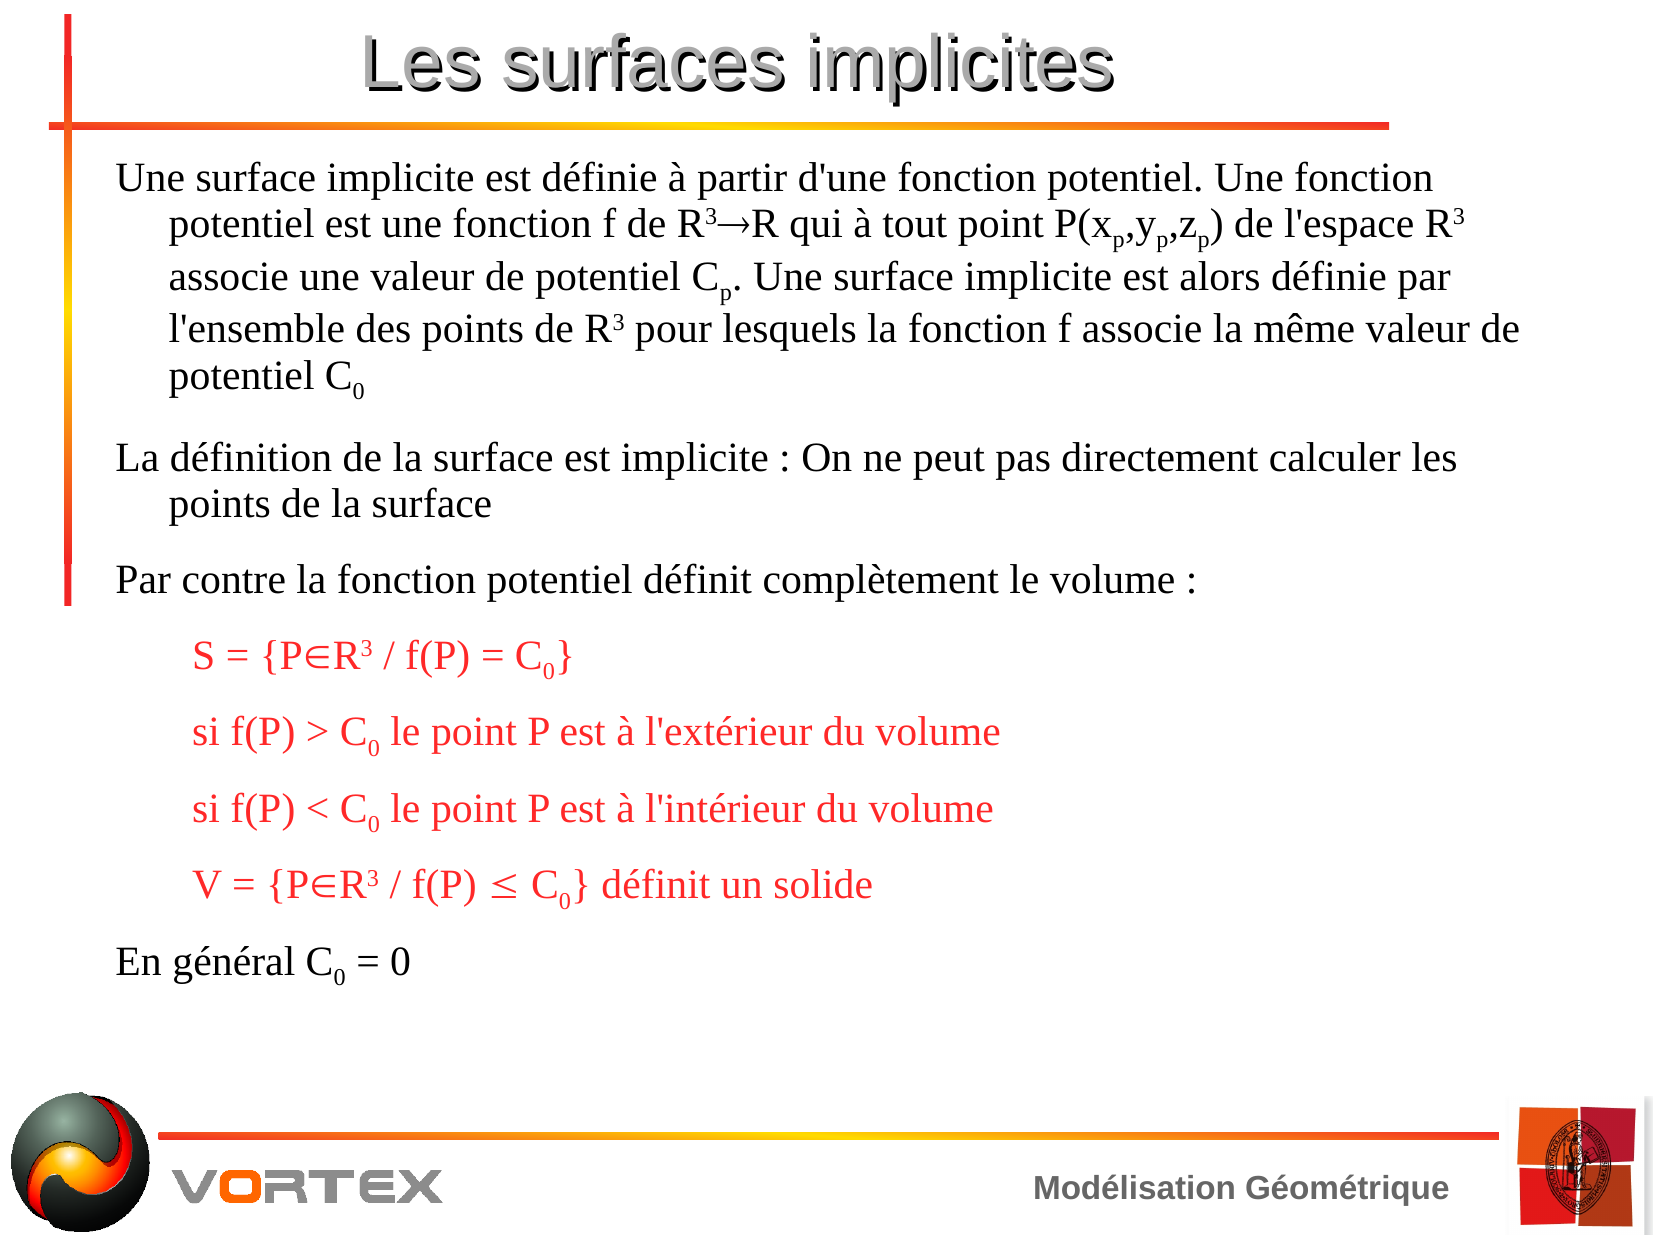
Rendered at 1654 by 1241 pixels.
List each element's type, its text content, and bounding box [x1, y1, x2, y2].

list Une surface implicite est définie à partir d'une fonction potentiel. Une fonction potentiel est une fonction f de R3R qui à tout point P(xp,yp,zp) de l'espace R3 associe une valeur de potentiel Cp. Une surface implicite est alors définie par l'ensemble des points de R3 pour lesquels la fonction f associe la même valeur de potentiel C0 La définition de la surface est implicite : On ne peut pas directement calculer les points de la surface Par contre la fonction potentiel définit complètement le volume : S = {PR3 / f(P) = C0} si f(P) > C0 le point P est à l'extérieur du volume si f(P) < C0 le point P est à l'intérieur du volume V = {PR3 / f(P)  C0} définit un solide En général C0 = 0 [97, 153, 1571, 1109]
title Les surfaces implicites [82, 4, 1392, 120]
picture [1505, 1096, 1653, 1235]
picture [11, 1092, 443, 1232]
